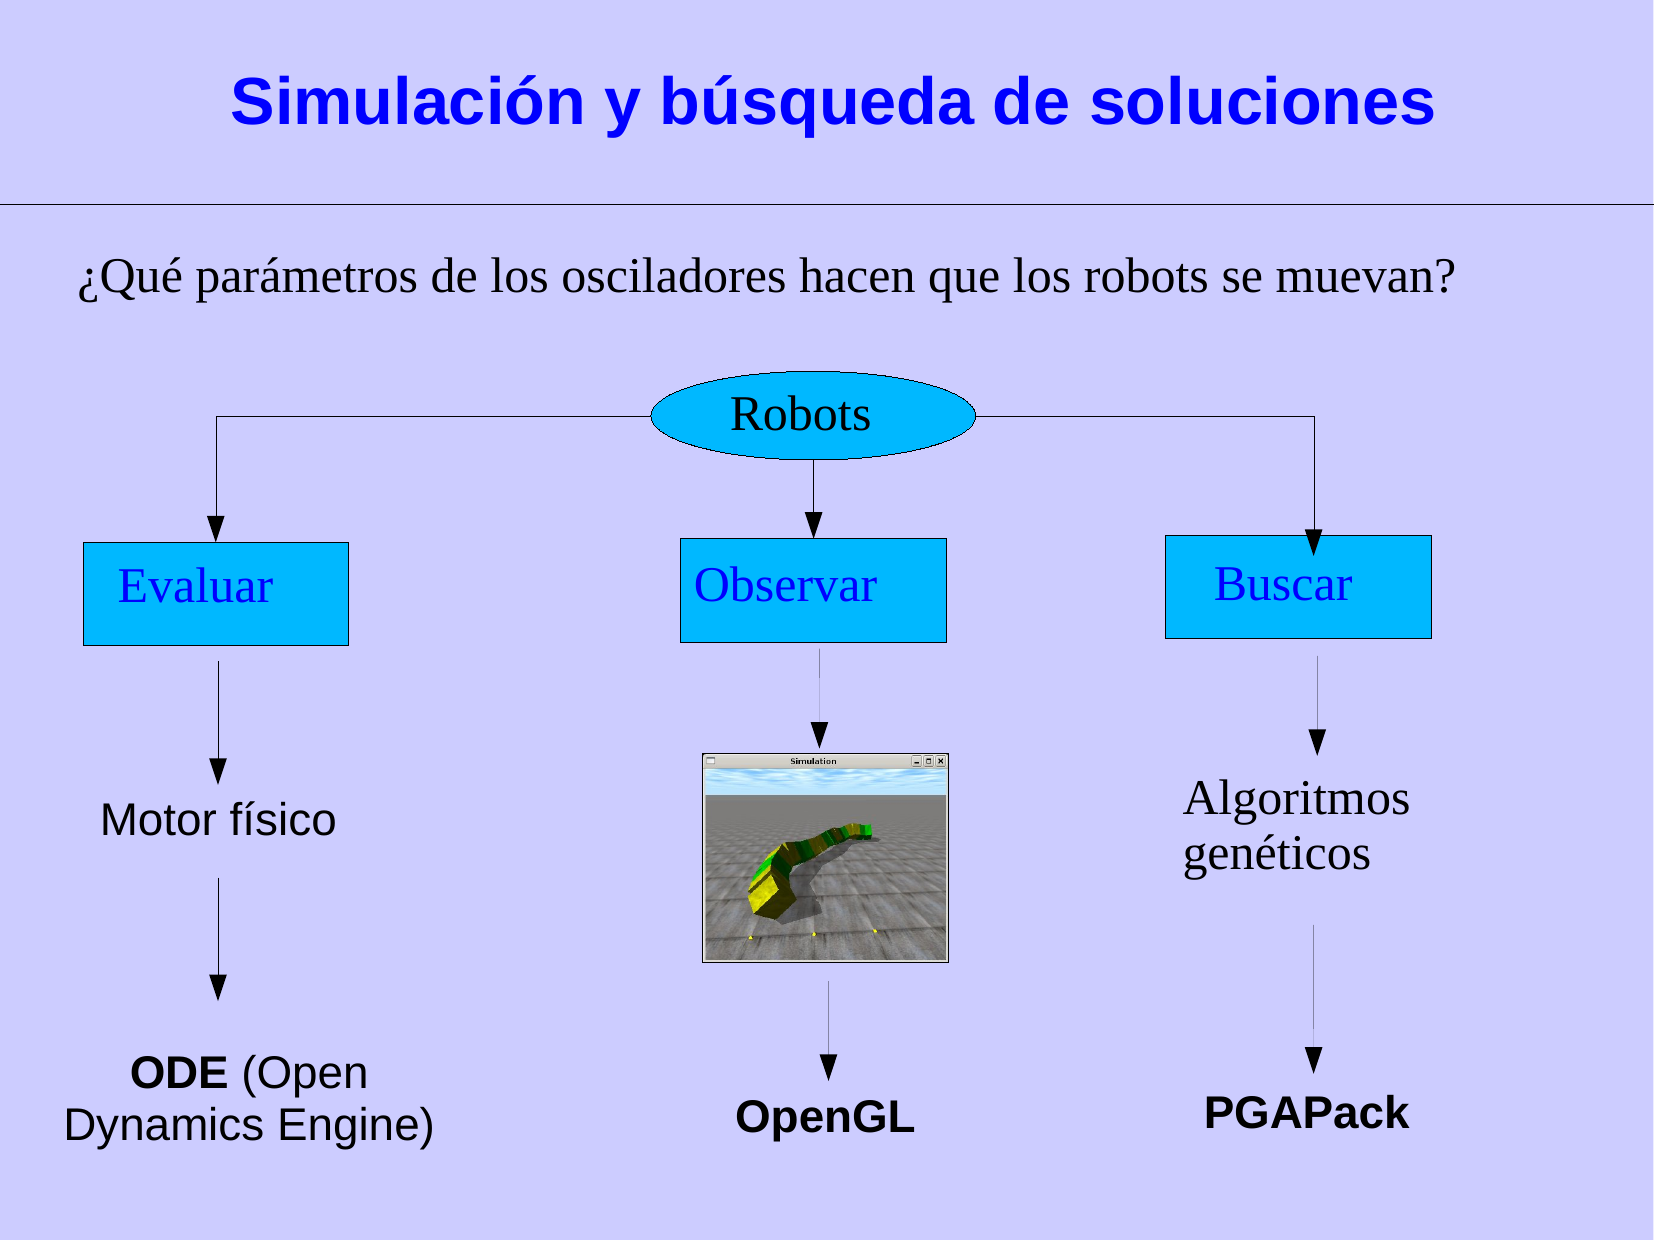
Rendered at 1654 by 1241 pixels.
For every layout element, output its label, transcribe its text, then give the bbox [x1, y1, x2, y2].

text_box OpenGL [735, 1091, 942, 1150]
picture [702, 753, 949, 963]
text_box Motor físico [61, 793, 391, 874]
text_box ODE (Open Dynamics Engine) [55, 1047, 444, 1150]
text_box ¿Qué parámetros de los osciladores hacen que los robots se muevan? [65, 247, 1616, 365]
text_box [680, 538, 947, 643]
text_box [1165, 535, 1432, 639]
text_box [83, 542, 349, 646]
text_box PGAPack [1203, 1086, 1411, 1145]
text_box Robots [729, 386, 900, 445]
text_box Buscar [1213, 555, 1414, 615]
text_box Algoritmos genéticos [1182, 769, 1474, 887]
title Simulación y búsqueda de soluciones [120, 0, 1549, 191]
text_box [650, 371, 976, 460]
text_box Observar [694, 557, 934, 616]
text_box Evaluar [117, 558, 329, 617]
